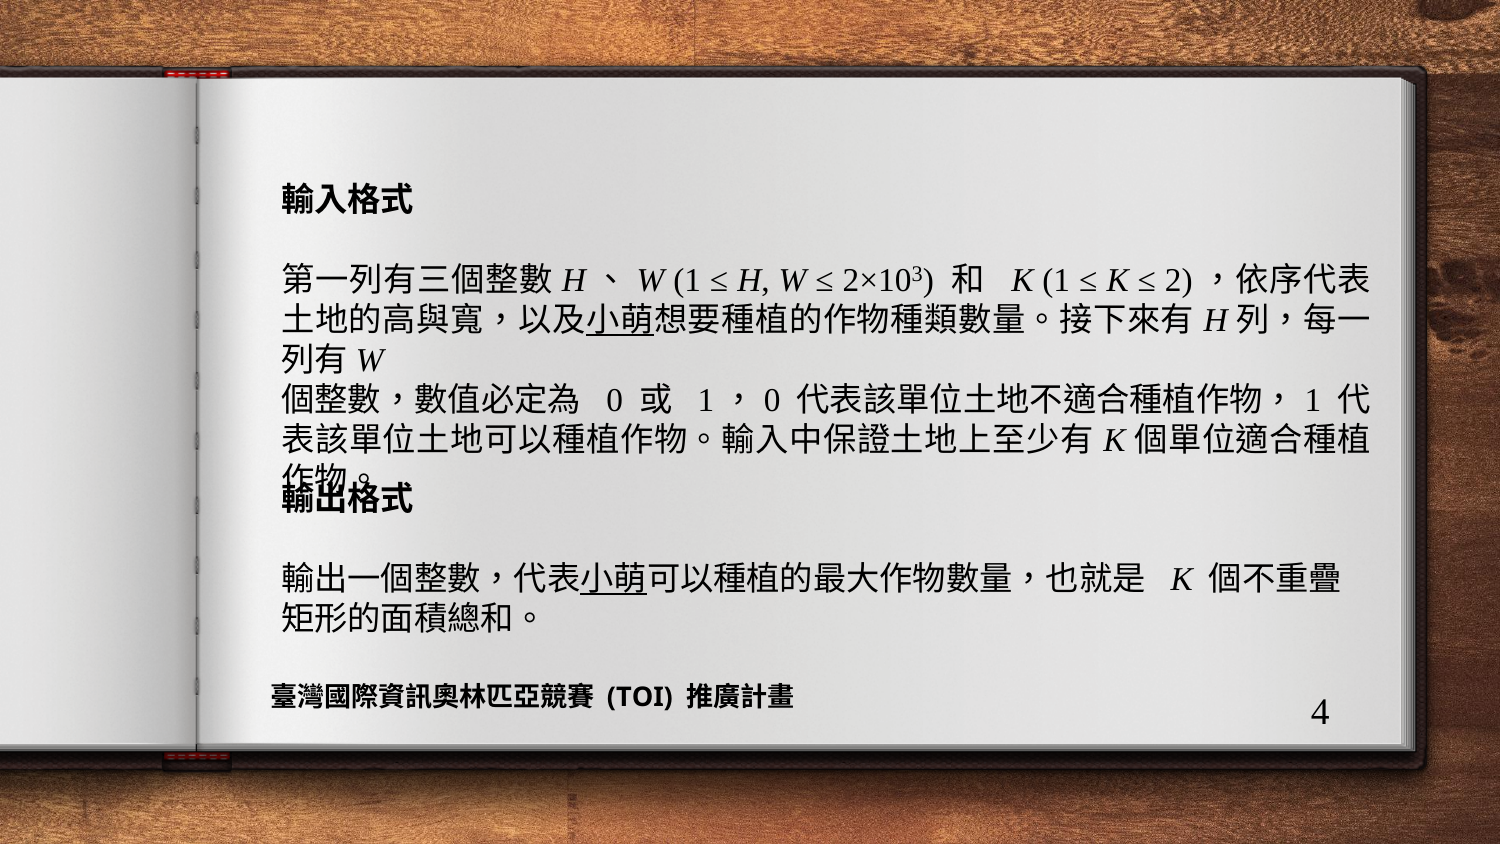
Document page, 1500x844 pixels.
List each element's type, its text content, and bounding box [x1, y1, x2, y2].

text_box 輸入格式 第一列有三個整數H、W (1 ≤ H, W ≤ 2×103) 和 K (1 ≤ K ≤ 2)，依序代表土地的高與寬，以及小萌想要種植的作物種類數量。接下來有H列，每一列有W 個整數，數值必定為 0 或 1，0 代表該單位土地不適合種植作物，1 代表該單位土地可以種植作物。輸入中保證土地上至少有K個單位適合種植作物。 [266, 171, 1386, 505]
text_box [1295, 672, 1386, 737]
text_box 輸出格式 輸出一個整數，代表小萌可以種植的最大作物數量，也就是 K 個不重疊矩形的面積總和。 [266, 469, 1368, 644]
